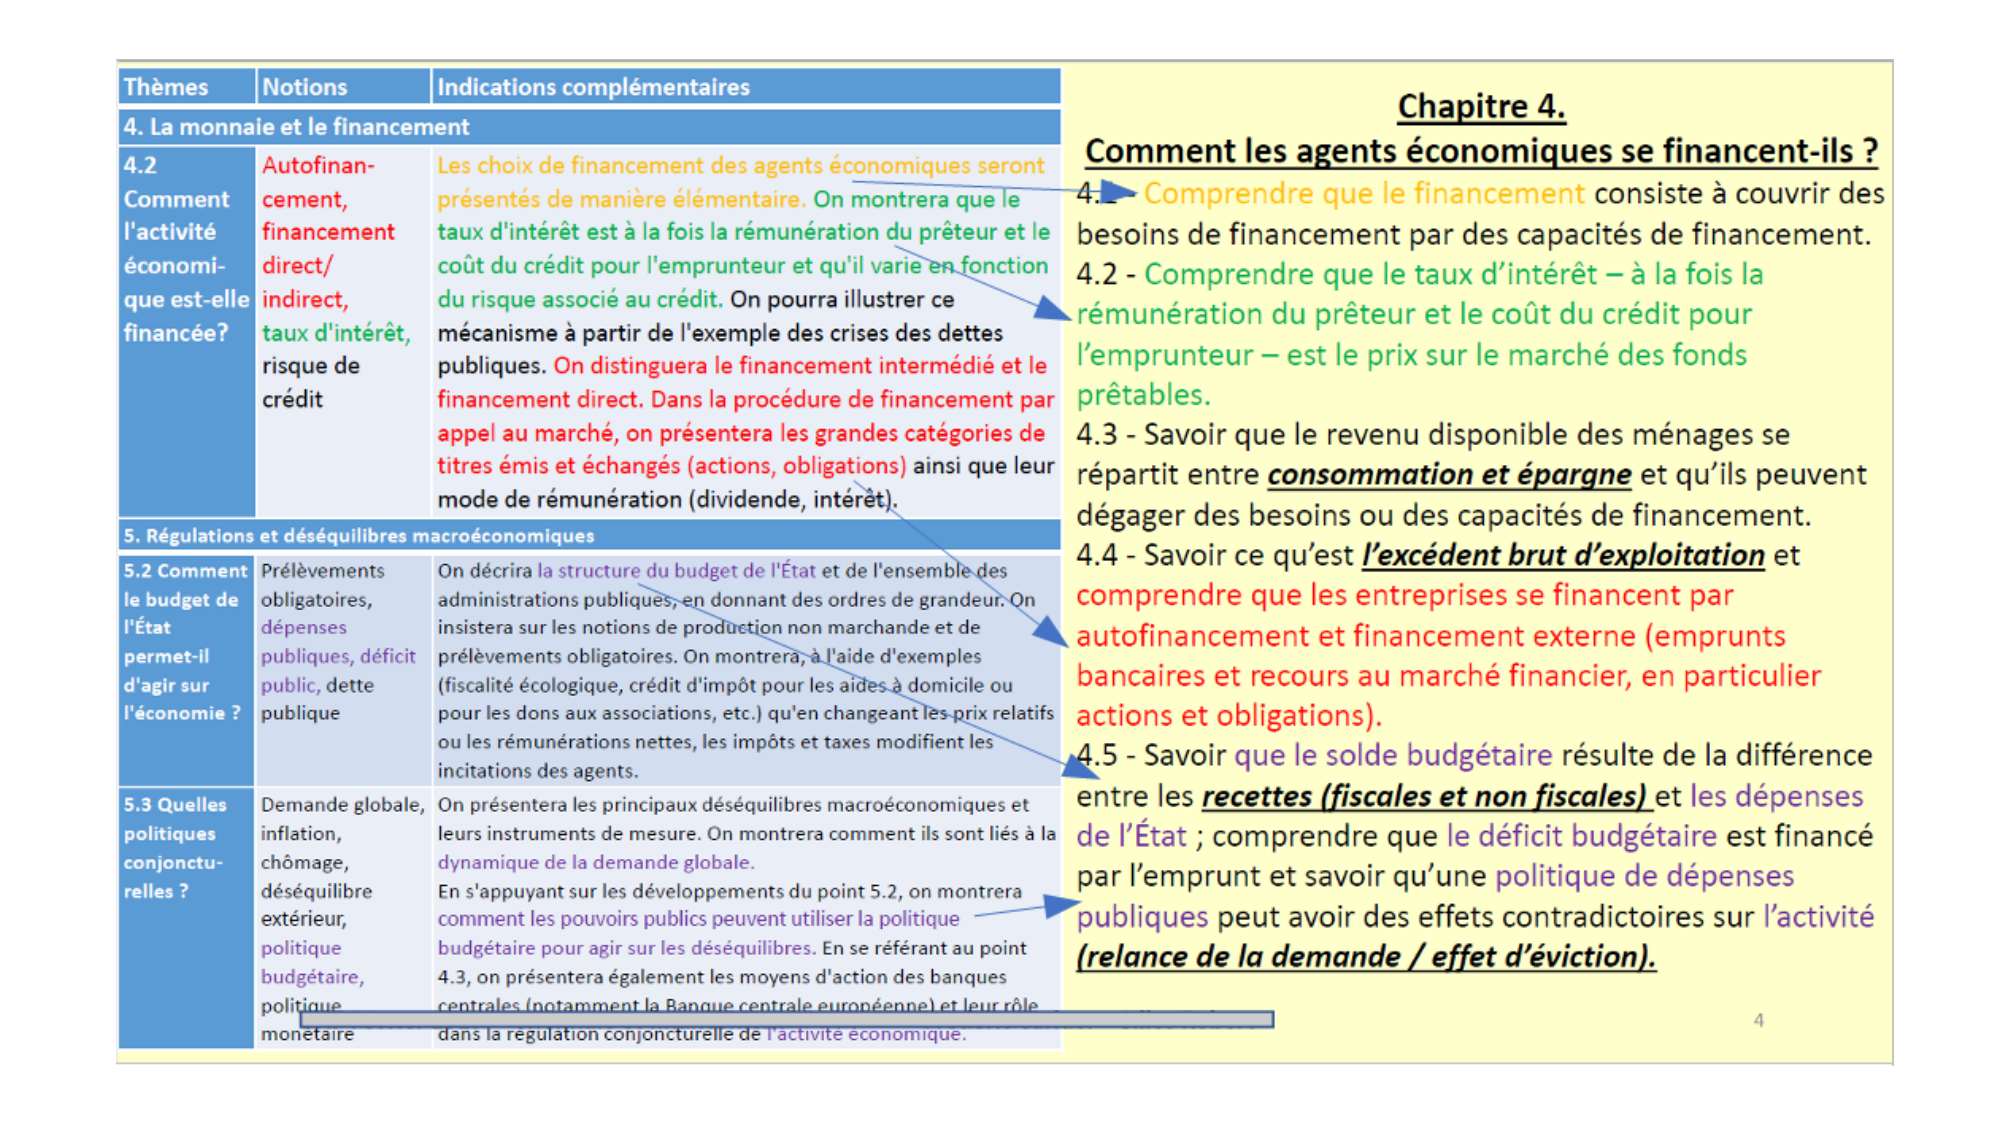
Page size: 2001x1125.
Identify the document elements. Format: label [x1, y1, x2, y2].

picture [116, 59, 1894, 1066]
